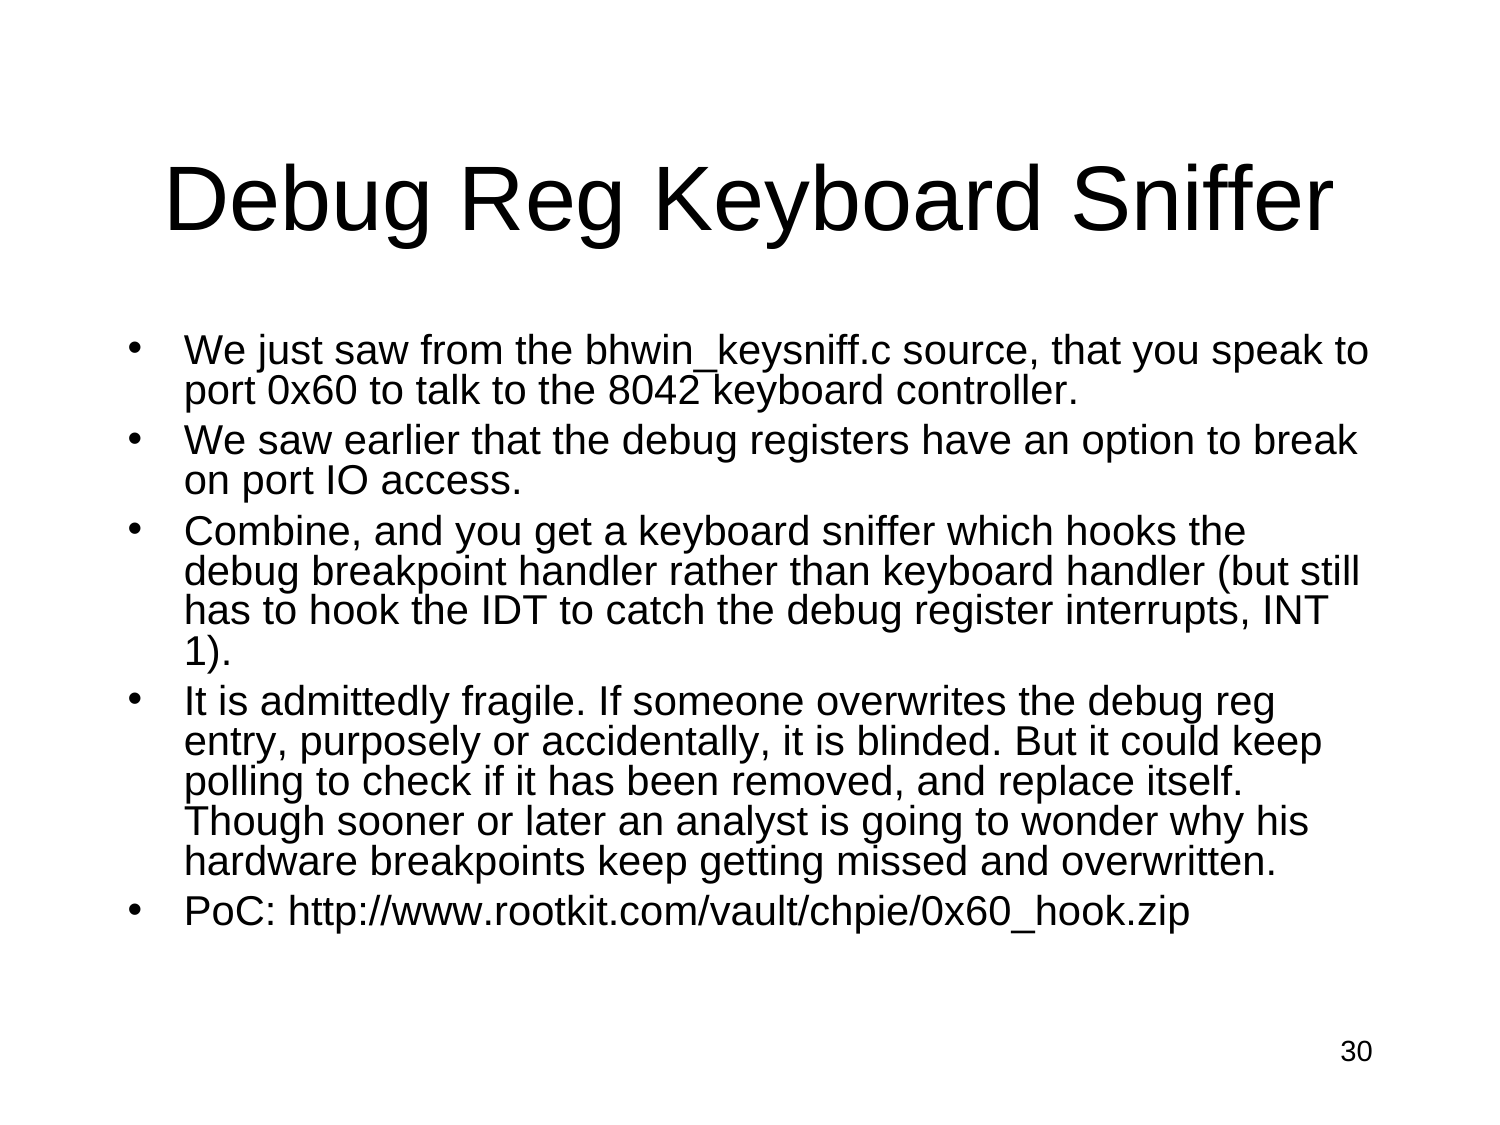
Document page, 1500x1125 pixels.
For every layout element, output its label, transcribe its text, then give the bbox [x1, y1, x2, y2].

list We just saw from the bhwin_keysniff.c source, that you speak to port 0x60 to talk to the 8042 keyboard controller. We saw earlier that the debug registers have an option to break on port IO access. Combine, and you get a keyboard sniffer which hooks the debug breakpoint handler rather than keyboard handler (but still has to hook the IDT to catch the debug register interrupts, INT 1). It is admittedly fragile. If someone overwrites the debug reg entry, purposely or accidentally, it is blinded. But it could keep polling to check if it has been removed, and replace itself. Though sooner or later an analyst is going to wonder why his hardware breakpoints keep getting missed and overwritten. PoC: http://www.rootkit.com/vault/chpie/0x60_hook.zip [112, 324, 1388, 1001]
text_box <number> [1074, 1025, 1388, 1101]
title Debug Reg Keyboard Sniffer [112, 99, 1388, 288]
